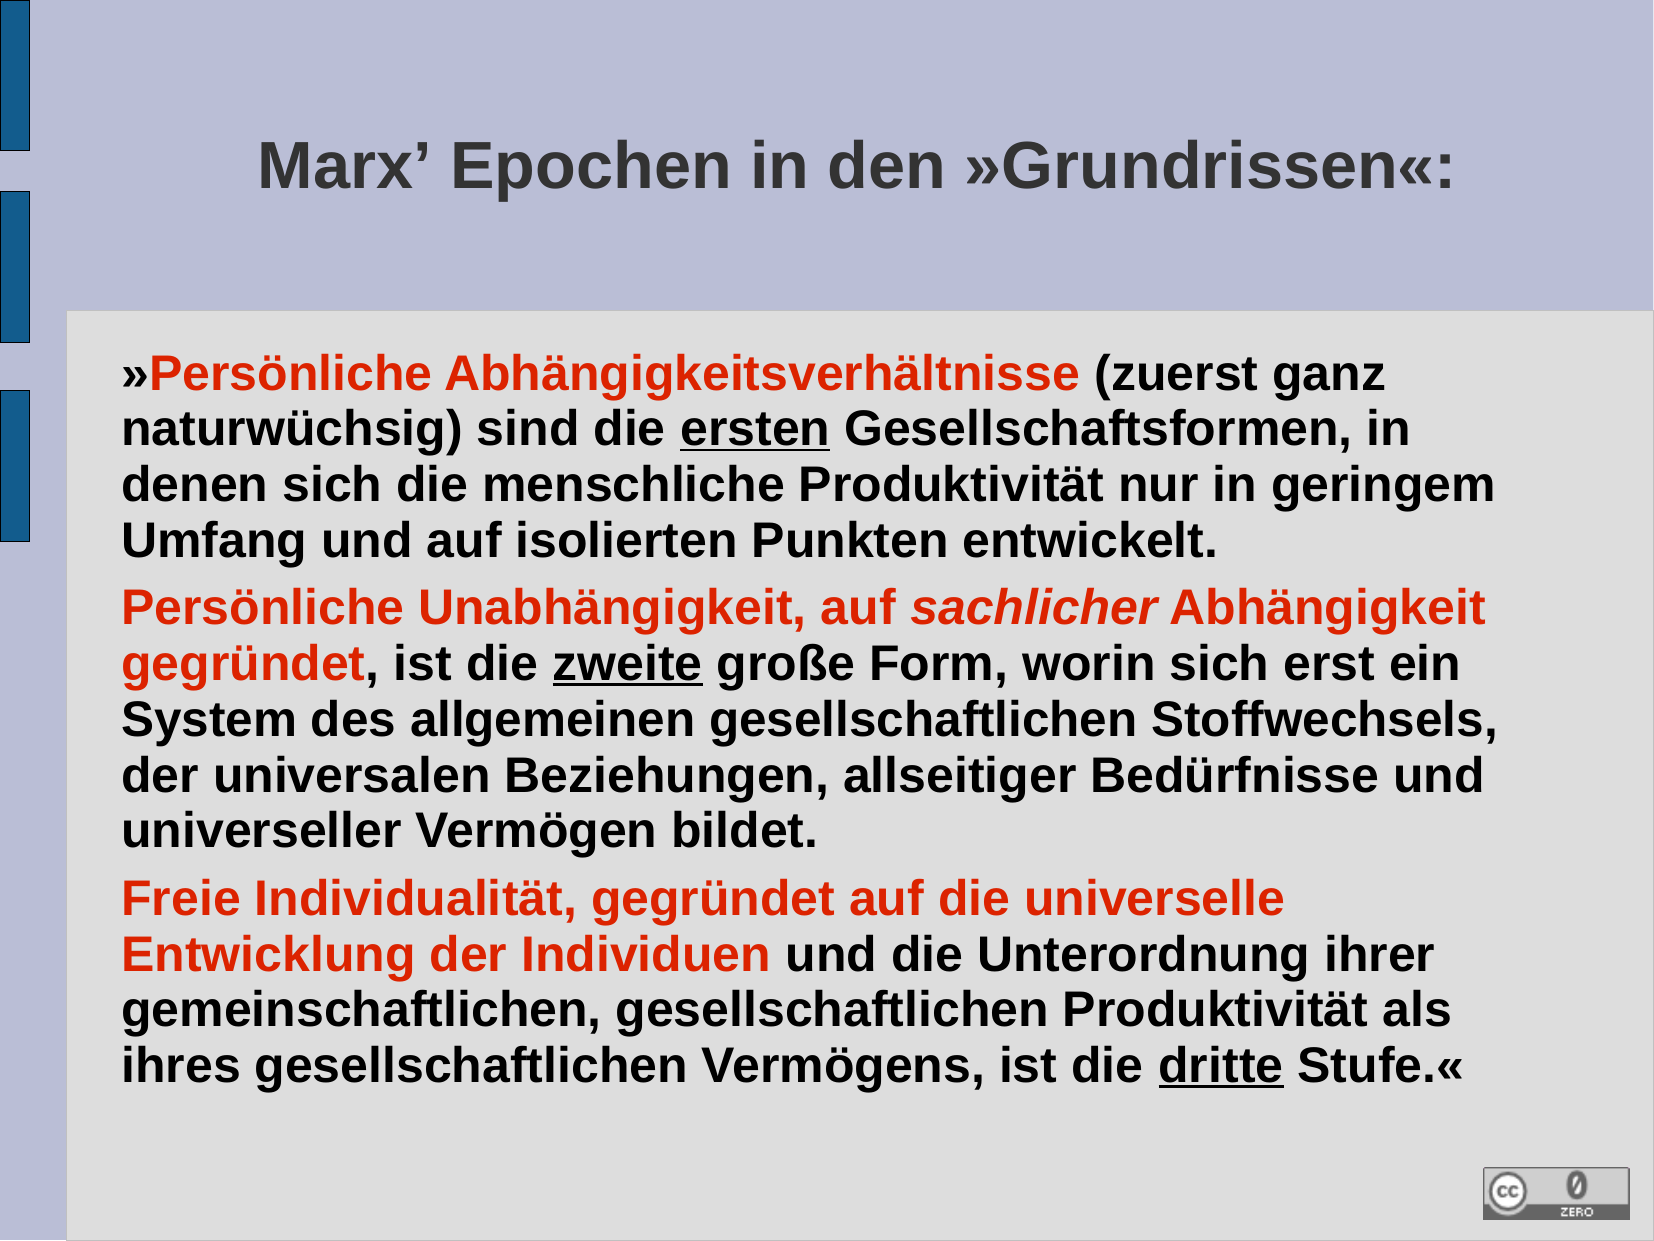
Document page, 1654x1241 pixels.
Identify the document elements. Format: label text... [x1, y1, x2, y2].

picture [1483, 1167, 1630, 1220]
title Marx’ Epochen in den »Grundrissen«: [121, 61, 1595, 269]
list »Persönliche Abhängigkeitsverhältnisse (zuerst ganz naturwüchsig) sind die ersten Gesellschaftsformen, in denen sich die menschliche Produktivität nur in geringem Umfang und auf isolierten Punkten entwickelt. Persönliche Unabhängigkeit, auf sachlicher Abhängigkeit gegründet, ist die zweite große Form, worin sich erst ein System des allgemeinen gesellschaftlichen Stoffwechsels, der universalen Beziehungen, allseitiger Bedürfnisse und universeller Vermögen bildet. Freie Individualität, gegründet auf die universelle Entwicklung der Individuen und die Unterordnung ihrer gemeinschaftlichen, gesellschaftlichen Produktivität als ihres gesellschaftlichen Vermögens, ist die dritte Stufe.« [121, 344, 1565, 1152]
